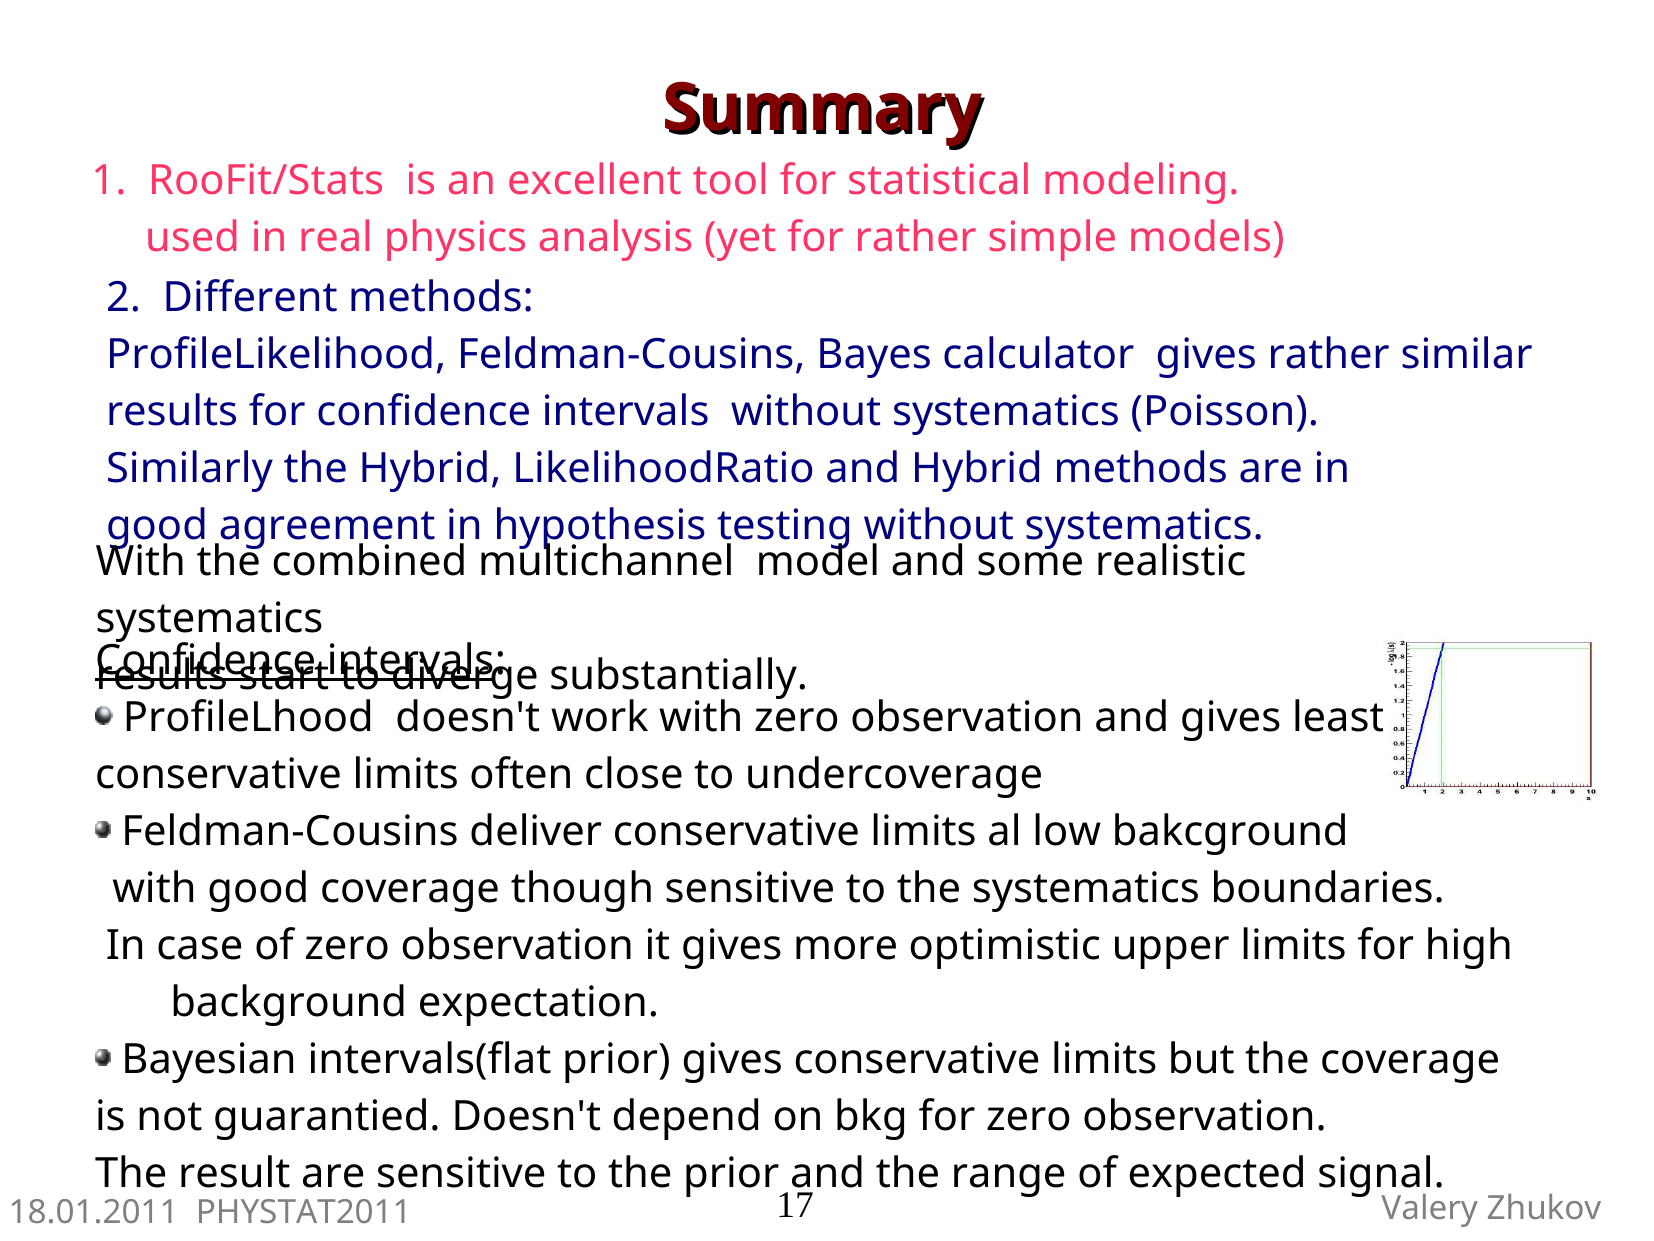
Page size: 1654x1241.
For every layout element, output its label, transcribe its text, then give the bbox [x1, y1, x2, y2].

title Summary [116, 44, 1529, 165]
text_box 2. Different methods: ProfileLikelihood, Feldman-Cousins, Bayes calculator gives rather similar results for confidence intervals without systematics (Poisson). Similarly the Hybrid, LikelihoodRatio and Hybrid methods are in good agreement in hypothesis testing without systematics. [106, 266, 1583, 519]
text_box With the combined multichannel model and some realistic systematics results start to diverge substantially. [95, 531, 1460, 632]
text_box Confidence intervals: ProfileLhood doesn't work with zero observation and gives least conservative limits often close to undercoverage Feldman-Cousins deliver conservative limits al low bakcground with good coverage though sensitive to the systematics boundaries. In case of zero observation it gives more optimistic upper limits for high background expectation. Bayesian intervals(flat prior) gives conservative limits but the coverage is not guarantied. Doesn't depend on bkg for zero observation. The result are sensitive to the prior and the range of expected signal. [95, 632, 1516, 1133]
text_box 1. RooFit/Stats is an excellent tool for statistical modeling. used in real physics analysis (yet for rather simple models) [91, 150, 1482, 251]
picture [1383, 624, 1614, 805]
